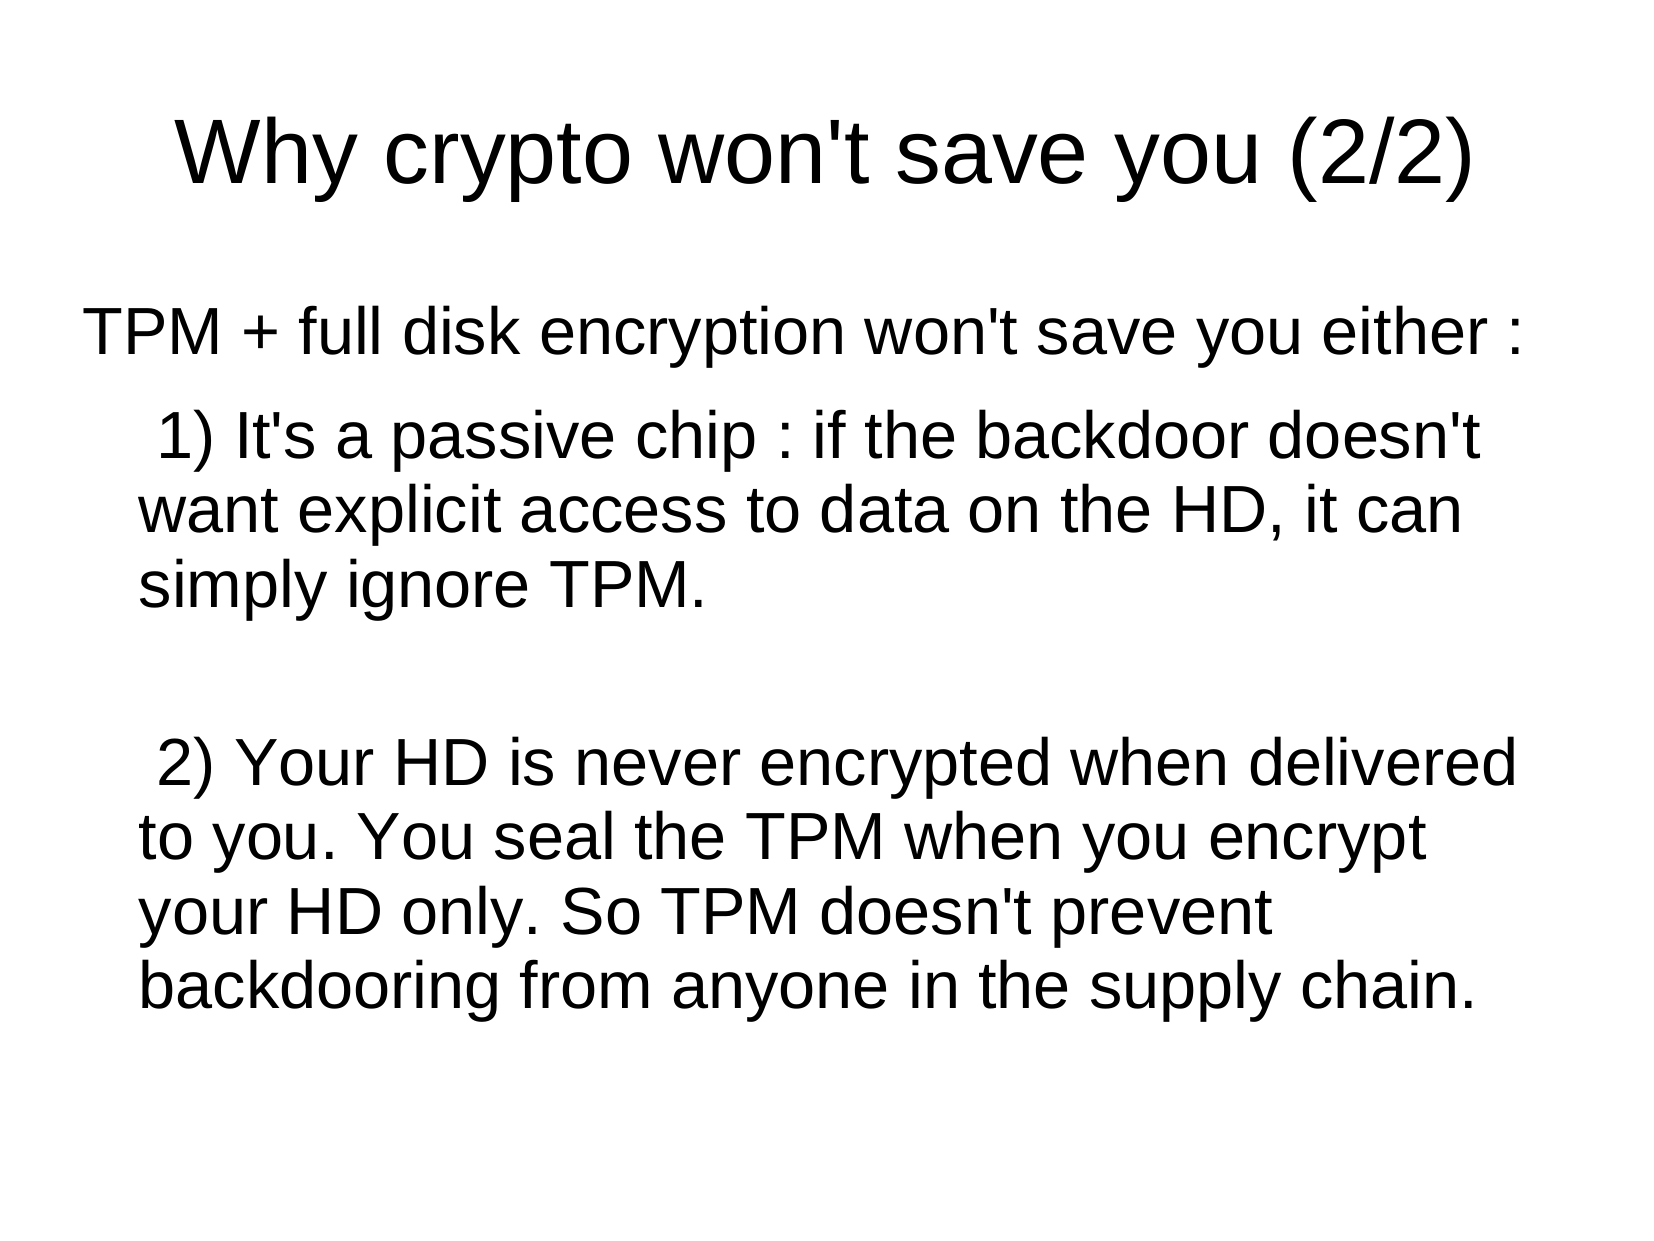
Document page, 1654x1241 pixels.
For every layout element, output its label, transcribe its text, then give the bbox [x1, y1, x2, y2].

title Why crypto won't save you (2/2) [82, 49, 1571, 257]
list TPM + full disk encryption won't save you either : 1) It's a passive chip : if the backdoor doesn't want explicit access to data on the HD, it can simply ignore TPM. 2) Your HD is never encrypted when delivered to you. You seal the TPM when you encrypt your HD only. So TPM doesn't prevent backdooring from anyone in the supply chain. [82, 290, 1571, 1109]
